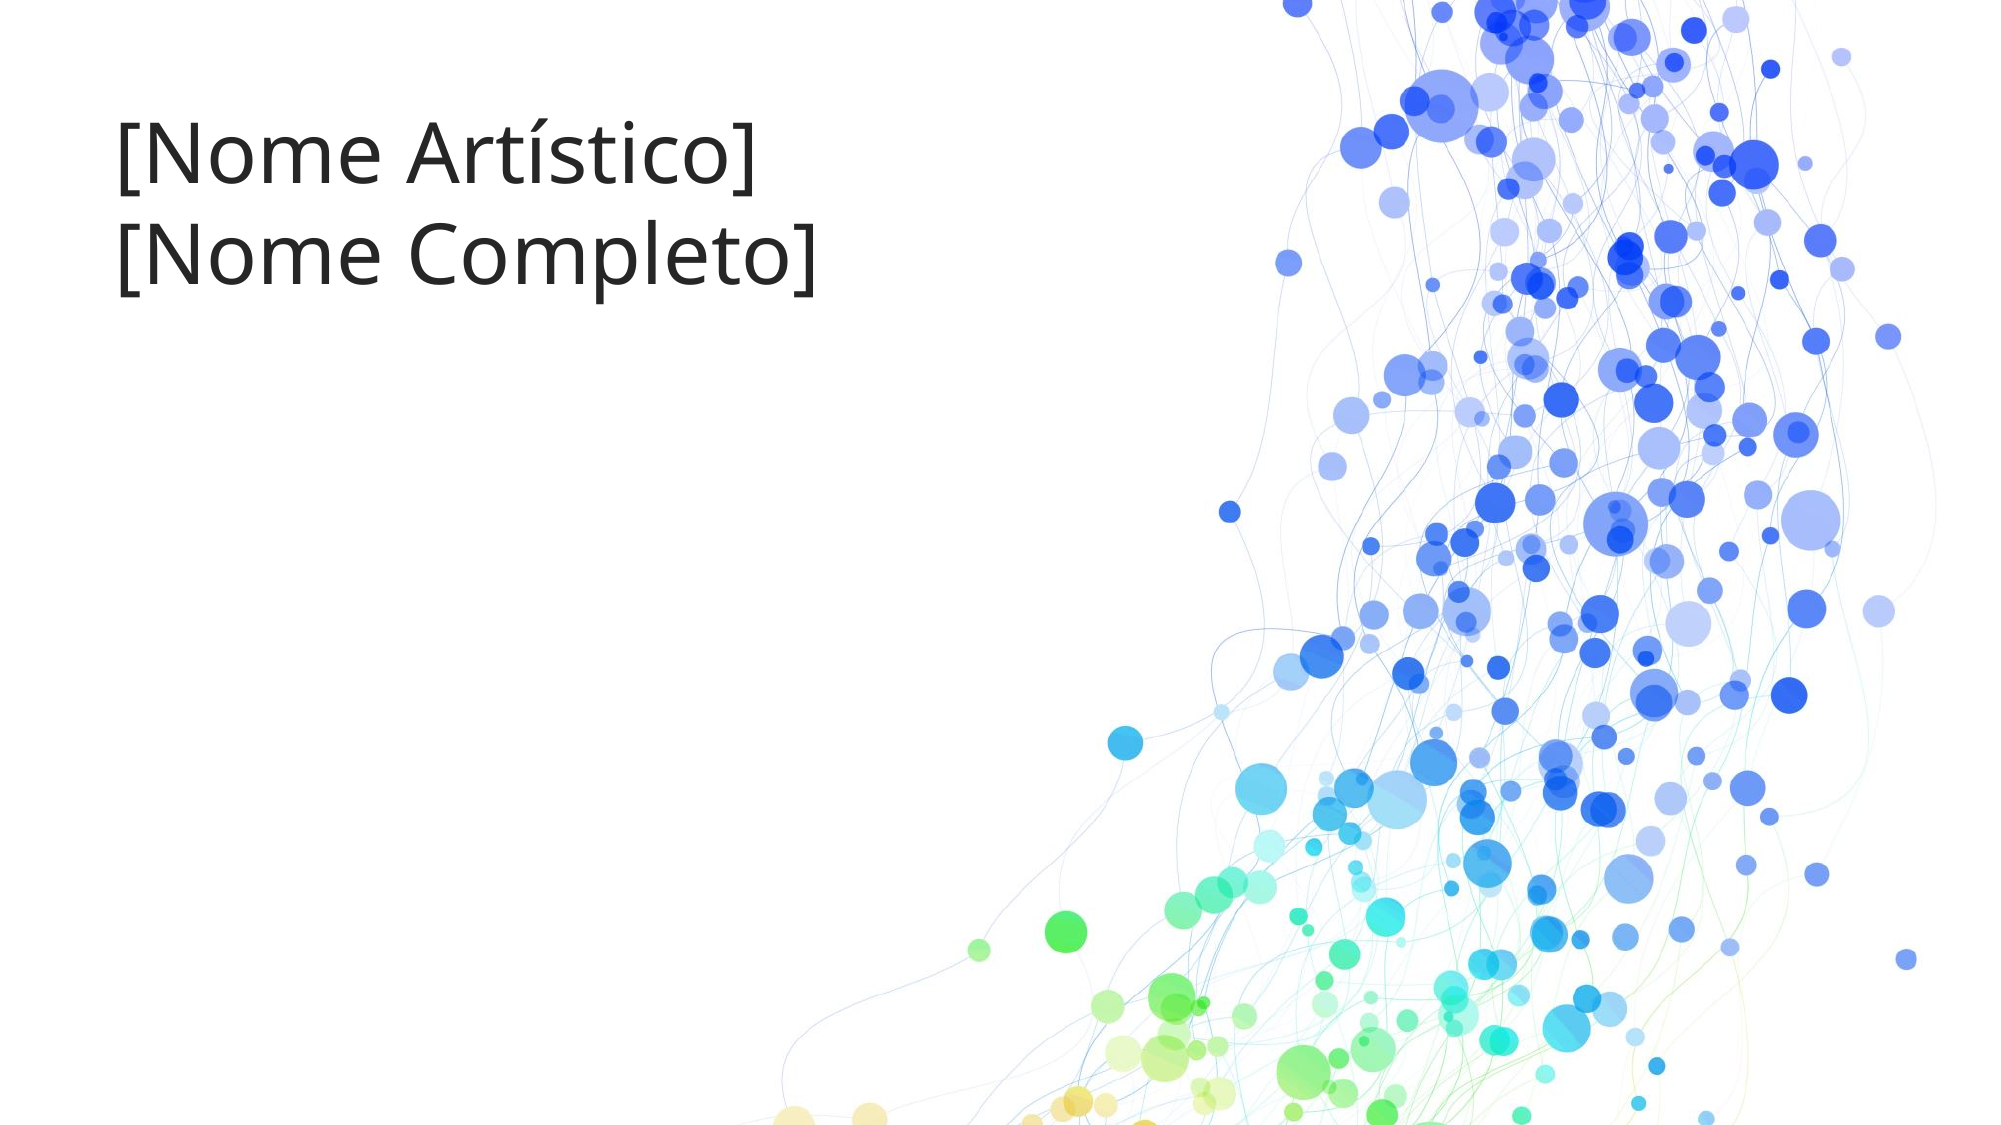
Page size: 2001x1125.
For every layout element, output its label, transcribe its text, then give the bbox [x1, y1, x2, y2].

title [Nome Artístico] [Nome Completo] [99, 91, 1900, 309]
picture [0, 0, 2000, 1125]
